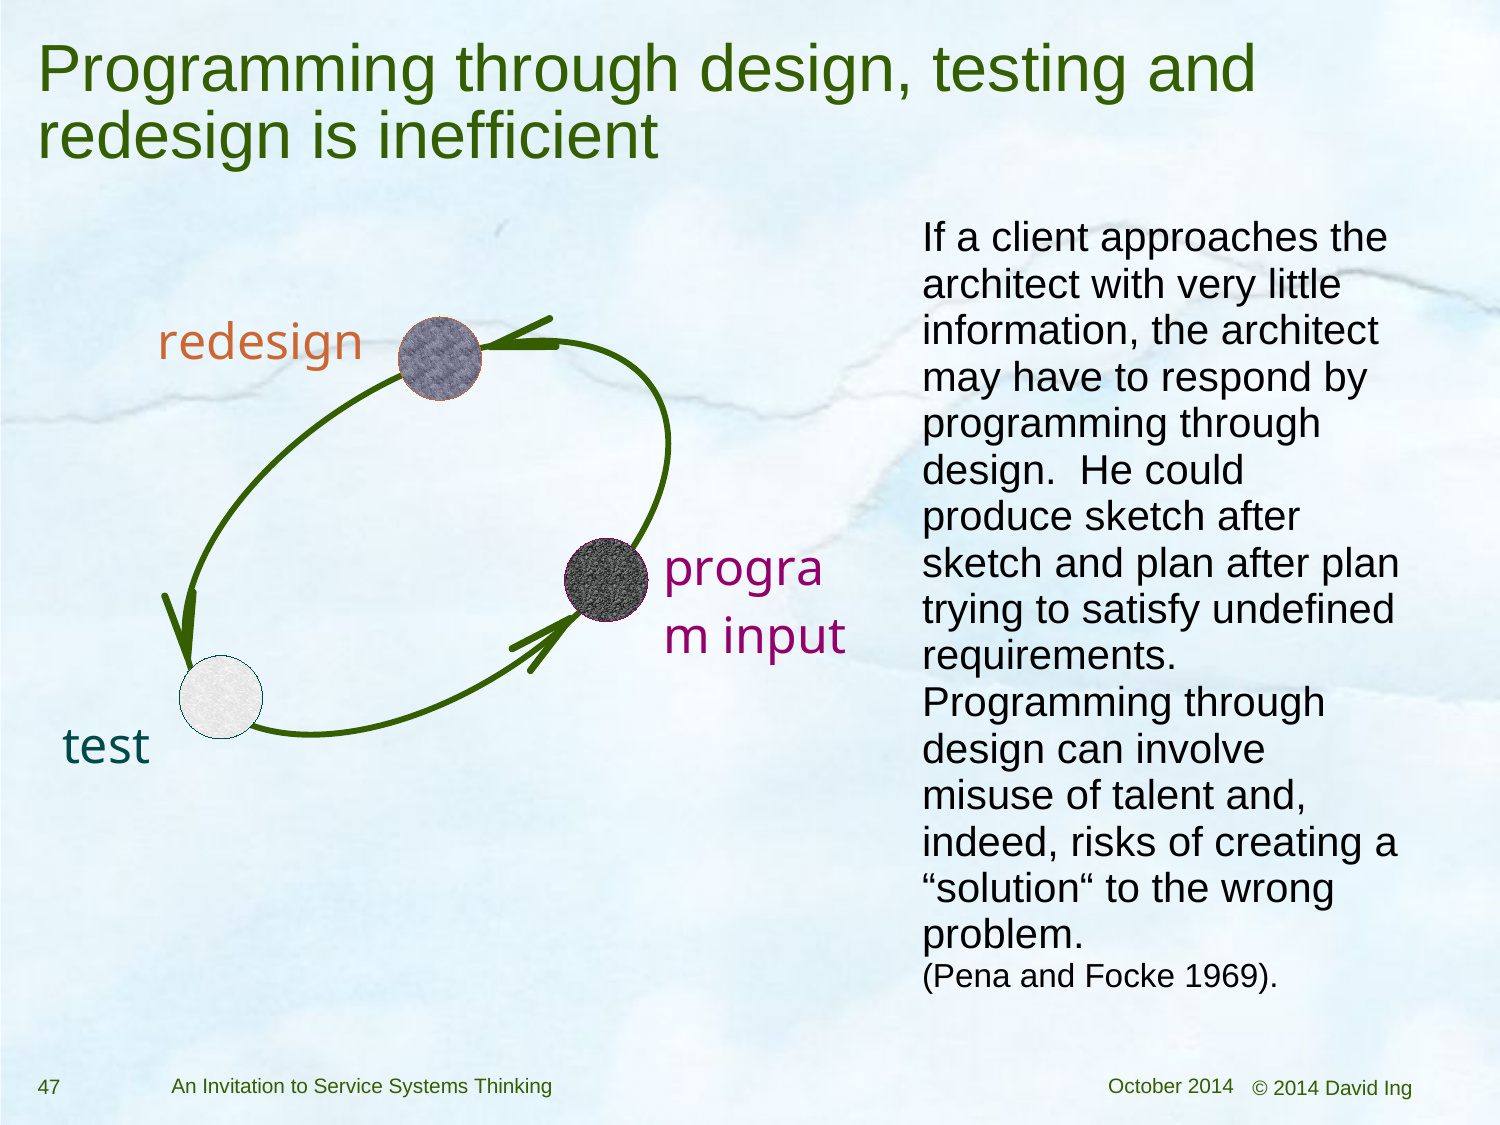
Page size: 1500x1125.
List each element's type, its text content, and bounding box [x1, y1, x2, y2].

text_box [398, 316, 482, 401]
text_box redesign [142, 298, 388, 387]
picture [0, 0, 1500, 1125]
text_box [564, 538, 648, 622]
text_box [179, 655, 263, 739]
text_box If a client approaches the architect with very little information, the architect may have to respond by programming through design. He could produce sketch after sketch and plan after plan trying to satisfy undefined requirements. Programming through design can involve misuse of talent and, indeed, risks of creating a “solution“ to the wrong problem. (Pena and Focke 1969). [907, 206, 1418, 1012]
text_box test [47, 702, 203, 790]
text_box program input [648, 524, 884, 687]
title Programming through design, testing and redesign is inefficient [37, 37, 1463, 180]
